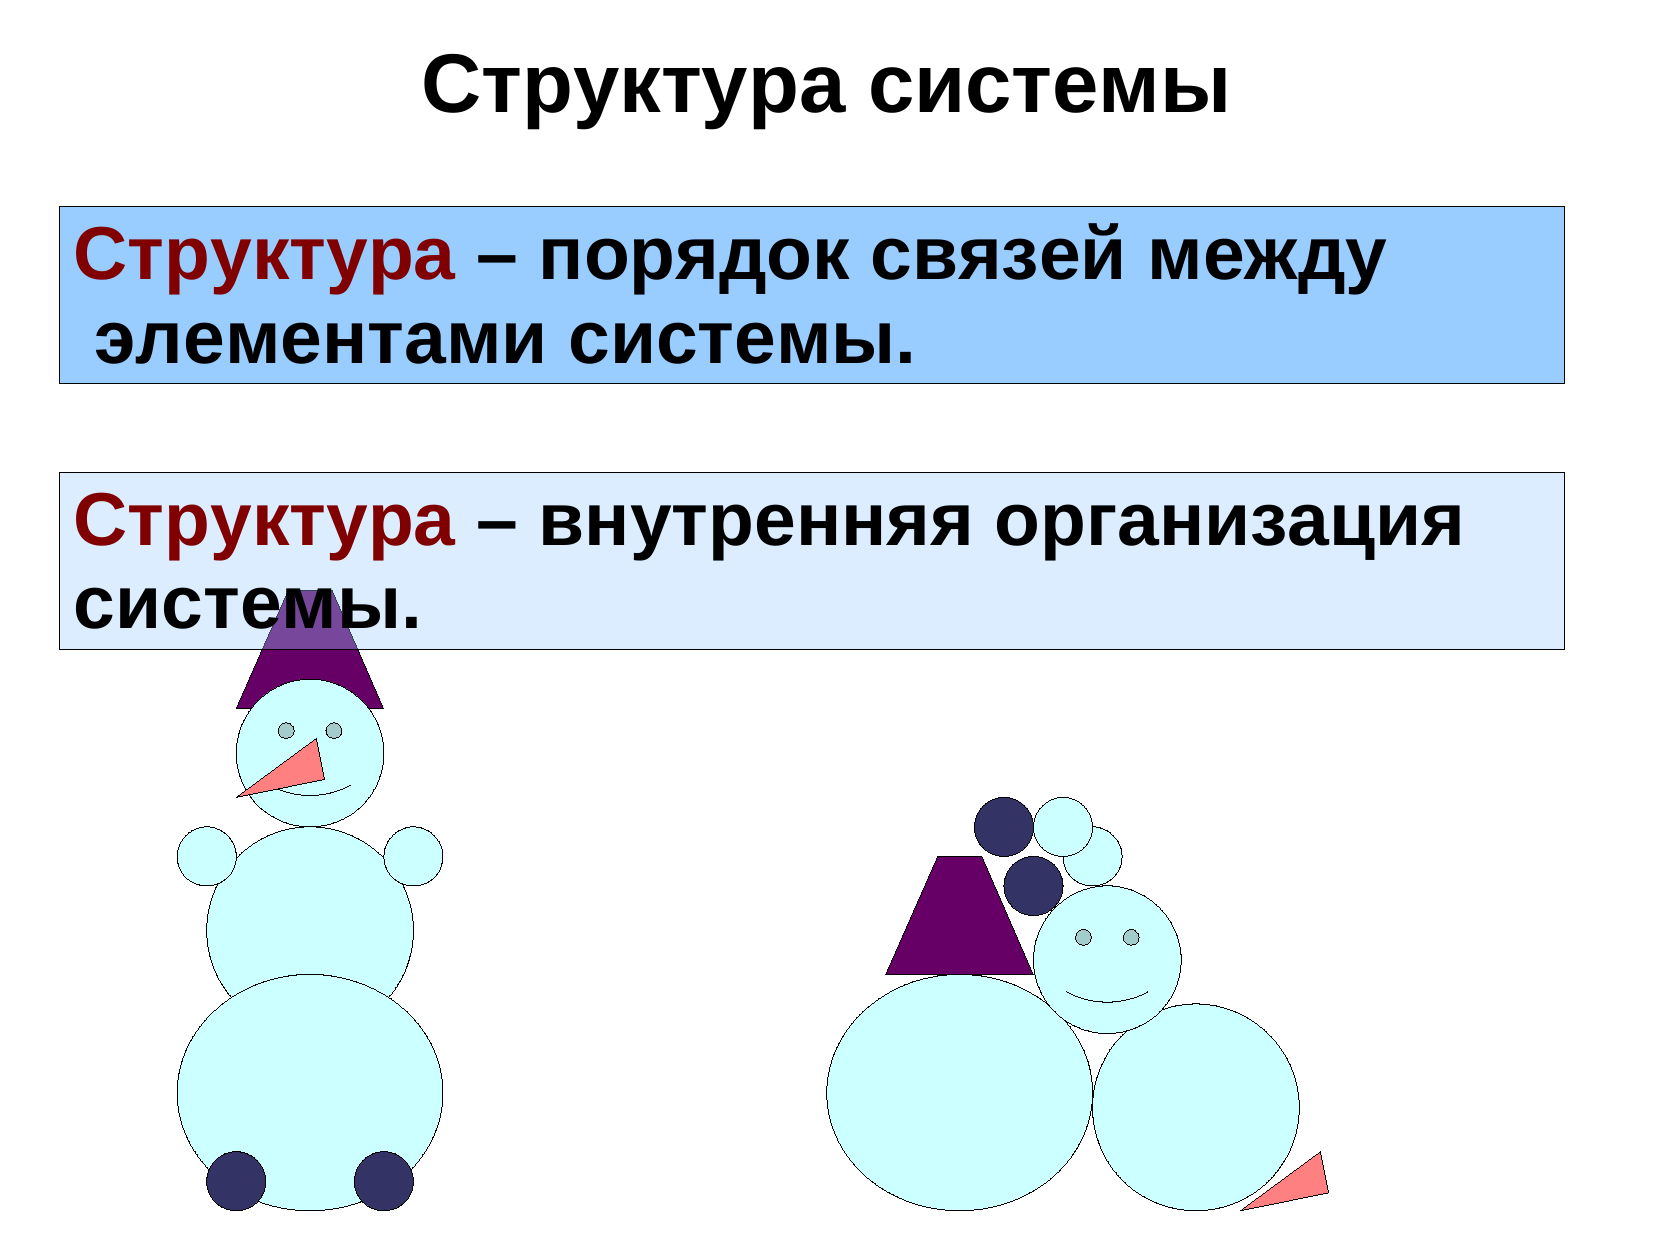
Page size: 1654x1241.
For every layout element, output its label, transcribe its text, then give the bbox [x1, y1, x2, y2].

text_box [177, 650, 443, 1211]
text_box [826, 797, 1300, 1211]
text_box Структура – порядок связей между элементами системы. [59, 206, 1565, 384]
text_box [1240, 1151, 1329, 1211]
text_box Структура системы [88, 29, 1565, 138]
text_box Структура – внутренняя организация системы. [59, 472, 1565, 650]
